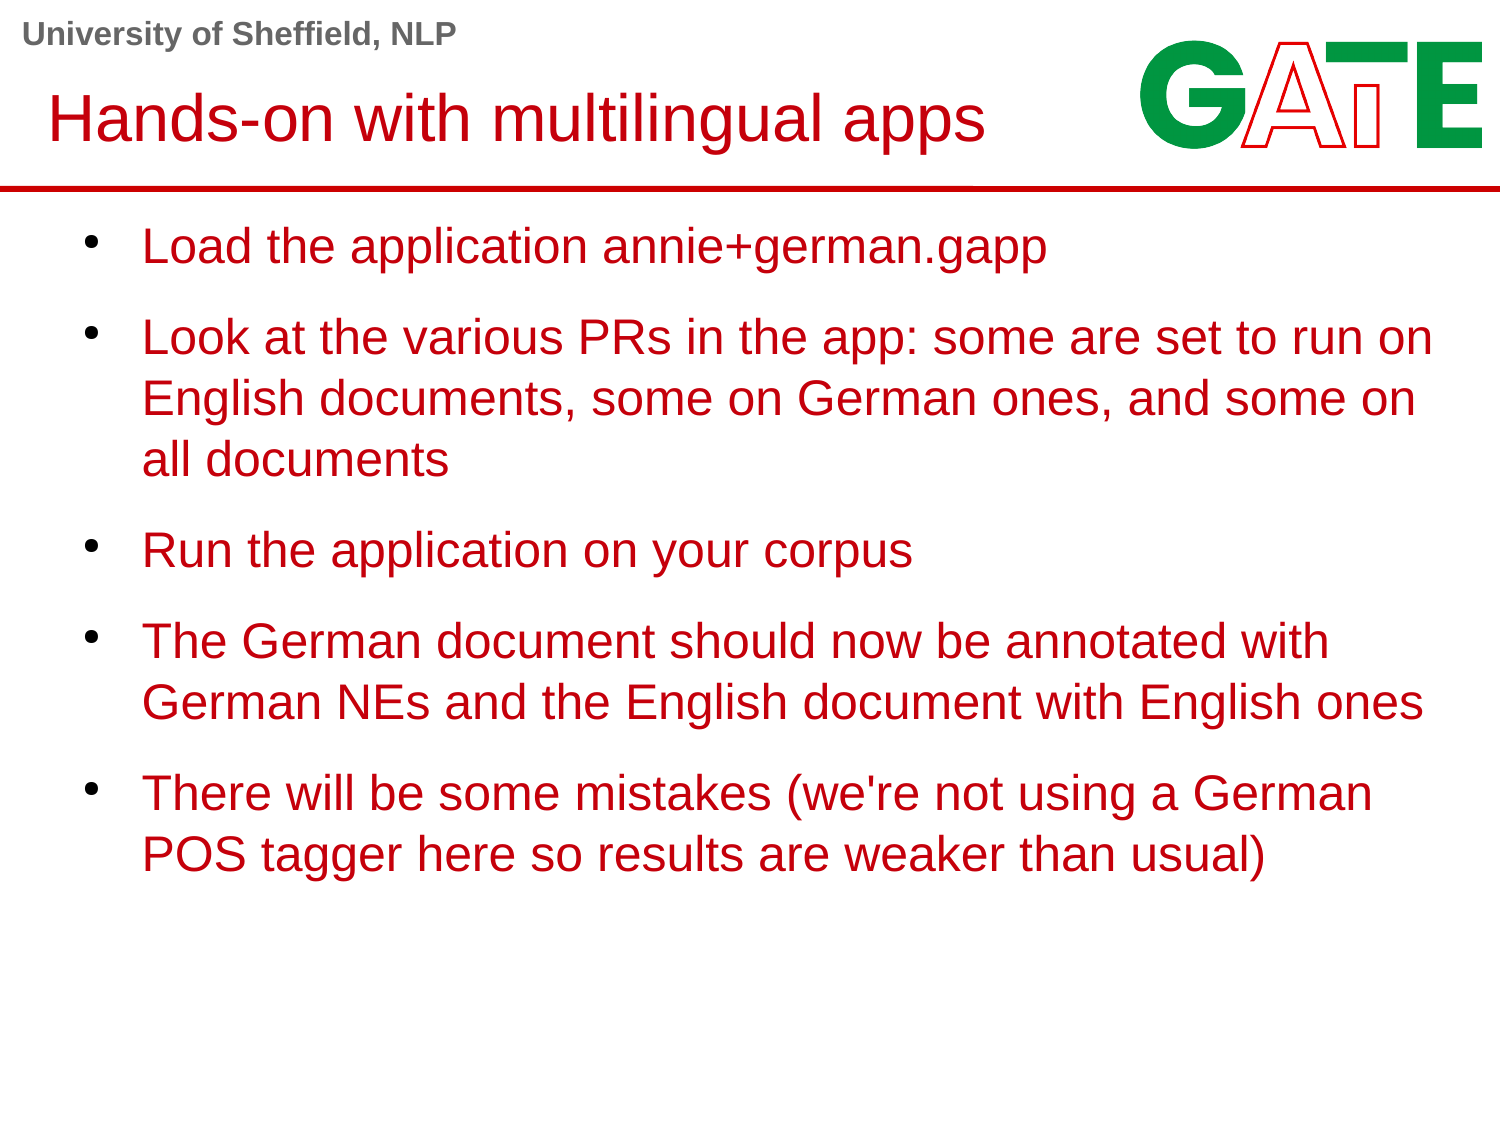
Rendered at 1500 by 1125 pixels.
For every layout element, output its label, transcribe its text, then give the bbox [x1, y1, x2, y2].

picture [1133, 23, 1489, 166]
list Load the application annie+german.gapp Look at the various PRs in the app: some are set to run on English documents, some on German ones, and some on all documents Run the application on your corpus The German document should now be annotated with German NEs and the English document with English ones There will be some mistakes (we're not using a German POS tagger here so results are weaker than usual) [82, 212, 1465, 1063]
title Hands-on with multilingual apps [47, 59, 1241, 180]
